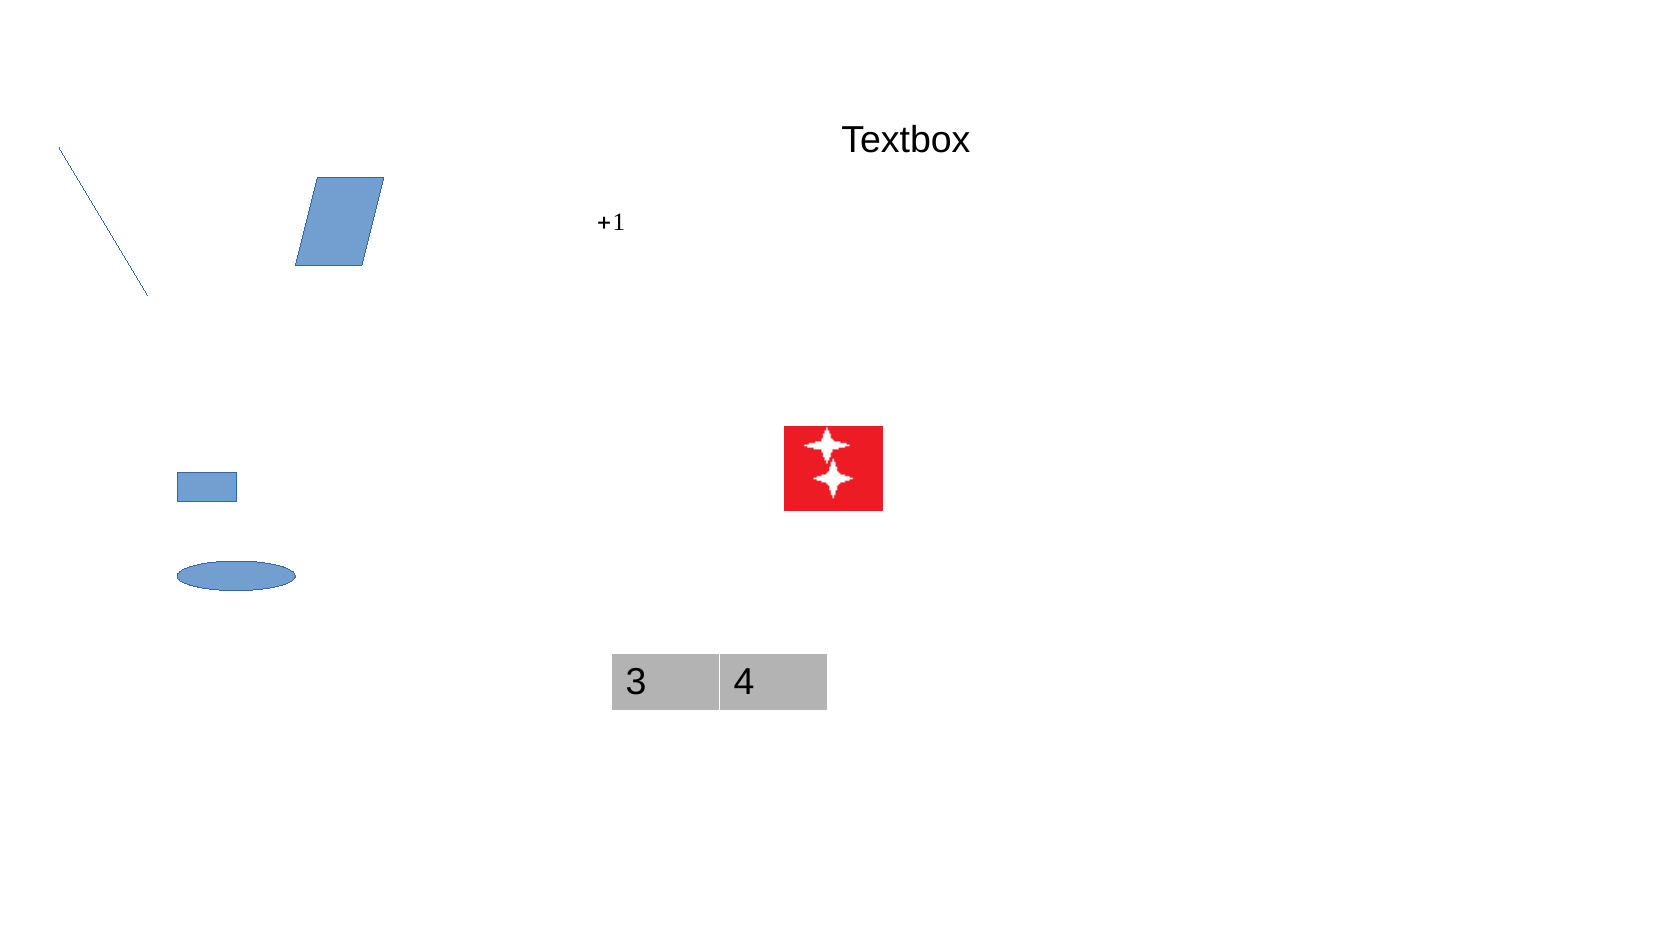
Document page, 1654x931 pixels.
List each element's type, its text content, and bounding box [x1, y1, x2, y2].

picture [784, 426, 883, 511]
table_header 4 [720, 654, 827, 710]
text_box [177, 561, 296, 591]
text_box [177, 472, 237, 502]
chart [590, 208, 631, 237]
text_box [295, 177, 384, 266]
table_header 3 [612, 654, 719, 710]
text_box Textbox [826, 110, 986, 168]
